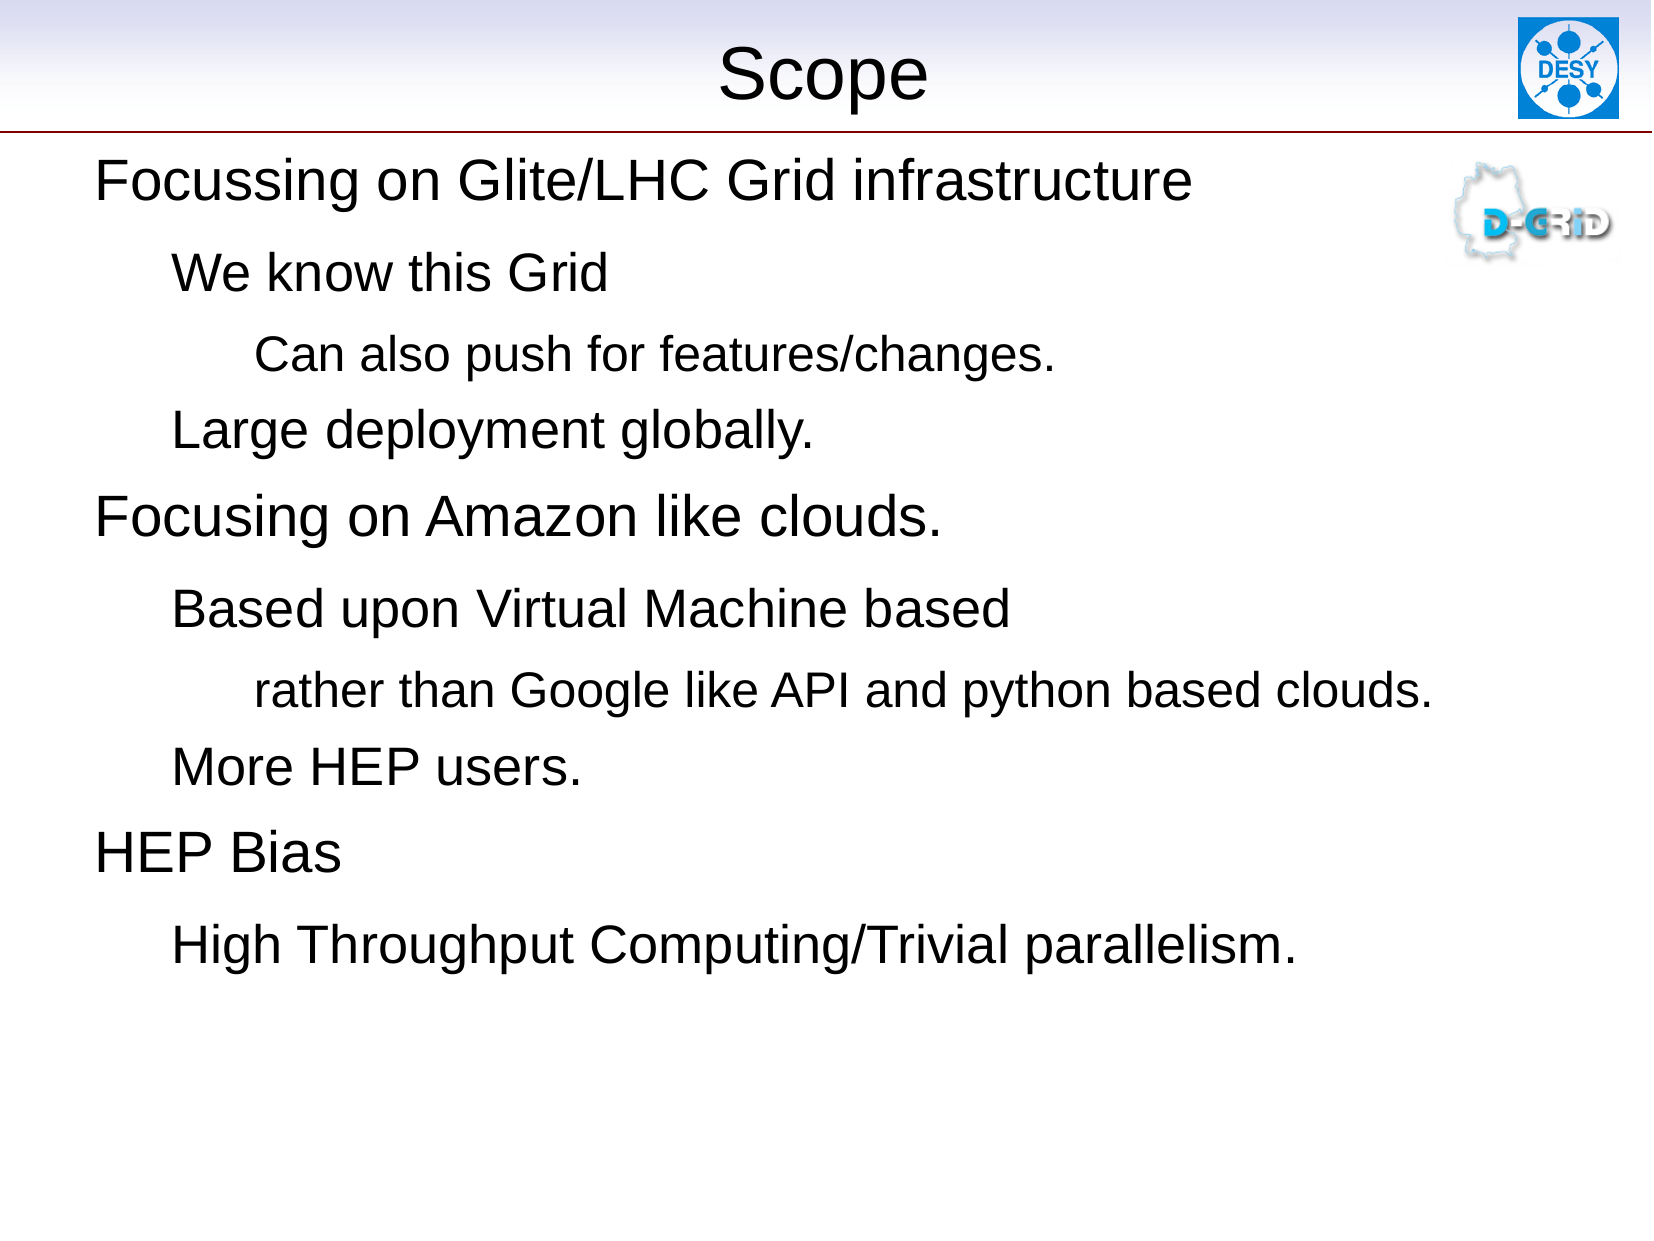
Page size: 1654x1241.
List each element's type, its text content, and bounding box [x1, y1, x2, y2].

list Focussing on Glite/LHC Grid infrastructure We know this Grid Can also push for features/changes. Large deployment globally. Focusing on Amazon like clouds. Based upon Virtual Machine based rather than Google like API and python based clouds. More HEP users. HEP Bias High Throughput Computing/Trivial parallelism. [76, 147, 1565, 976]
picture [1565, 147, 1646, 266]
title Scope [82, 0, 1565, 147]
picture [1565, 17, 1619, 119]
